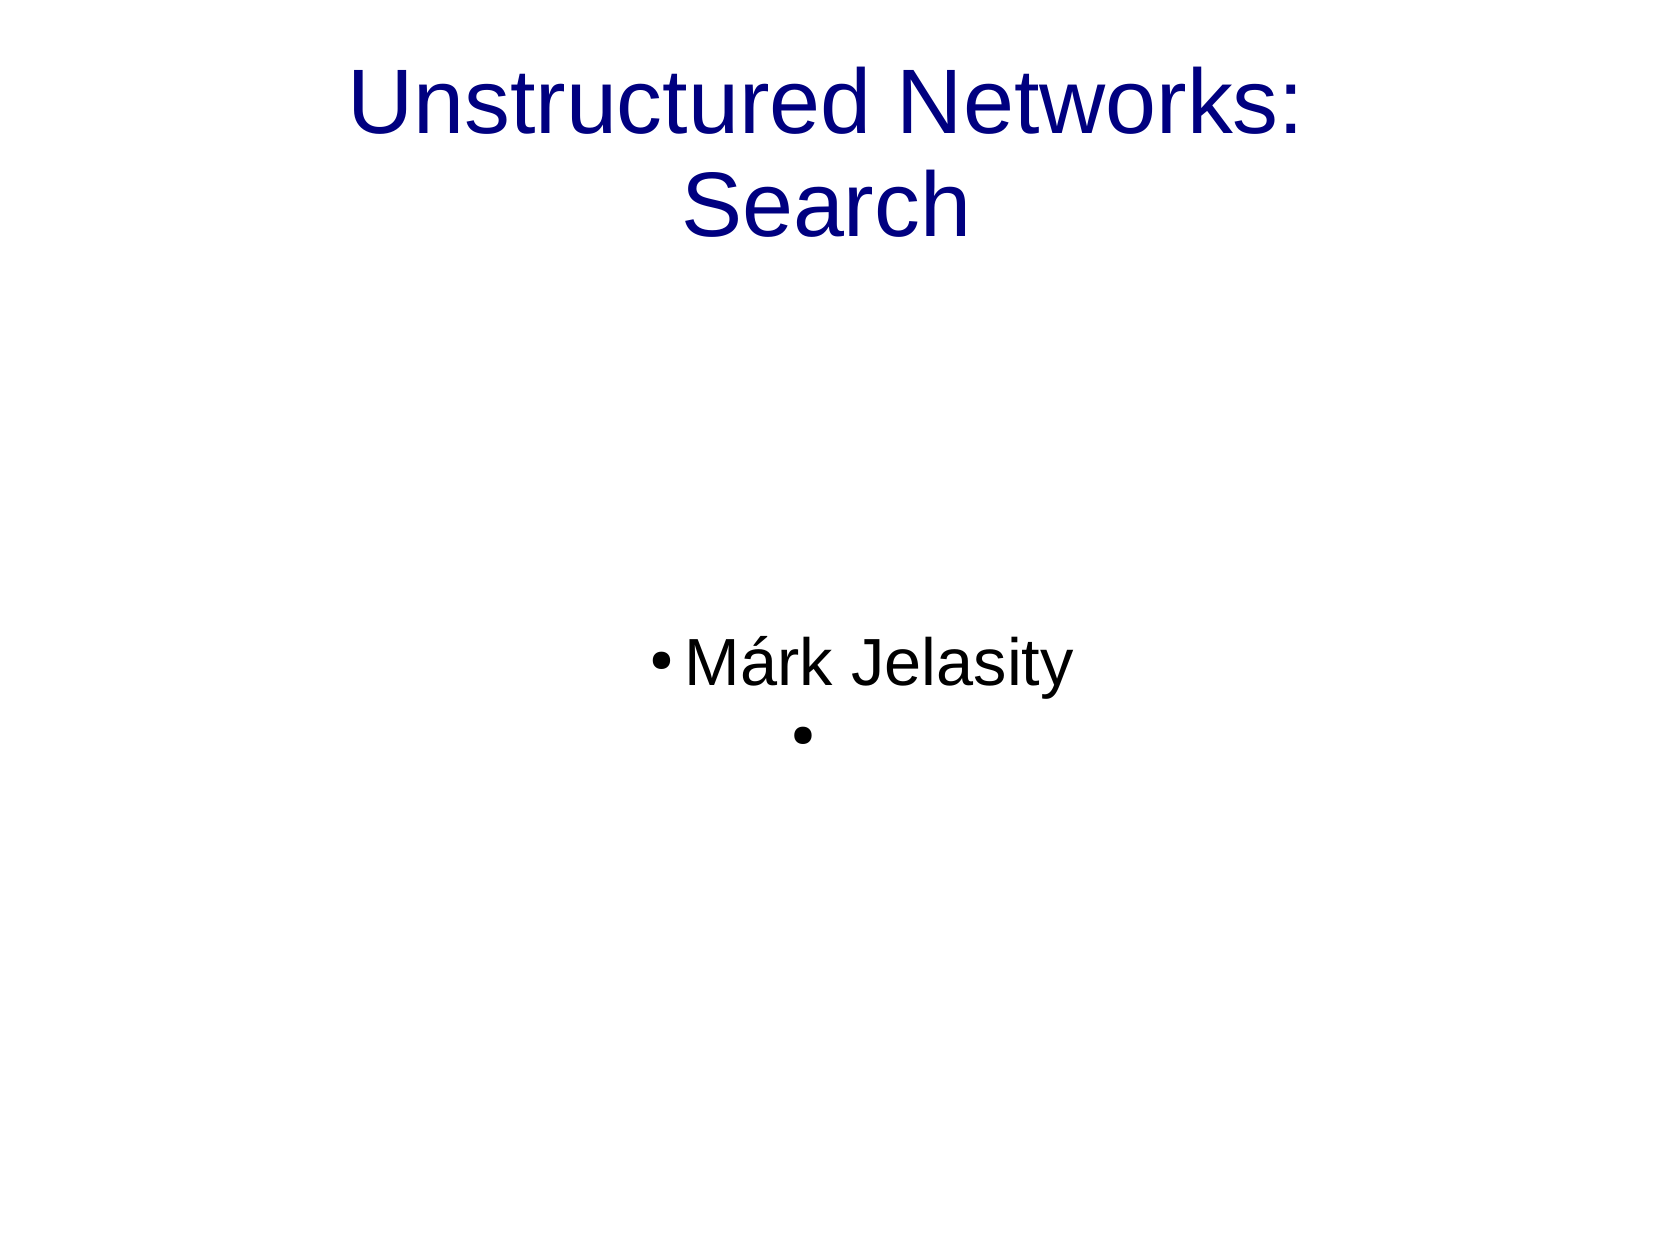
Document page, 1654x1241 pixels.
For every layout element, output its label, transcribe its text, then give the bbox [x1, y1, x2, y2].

subtitle Márk Jelasity [82, 290, 1571, 1109]
title Unstructured Networks: Search [82, 50, 1571, 256]
